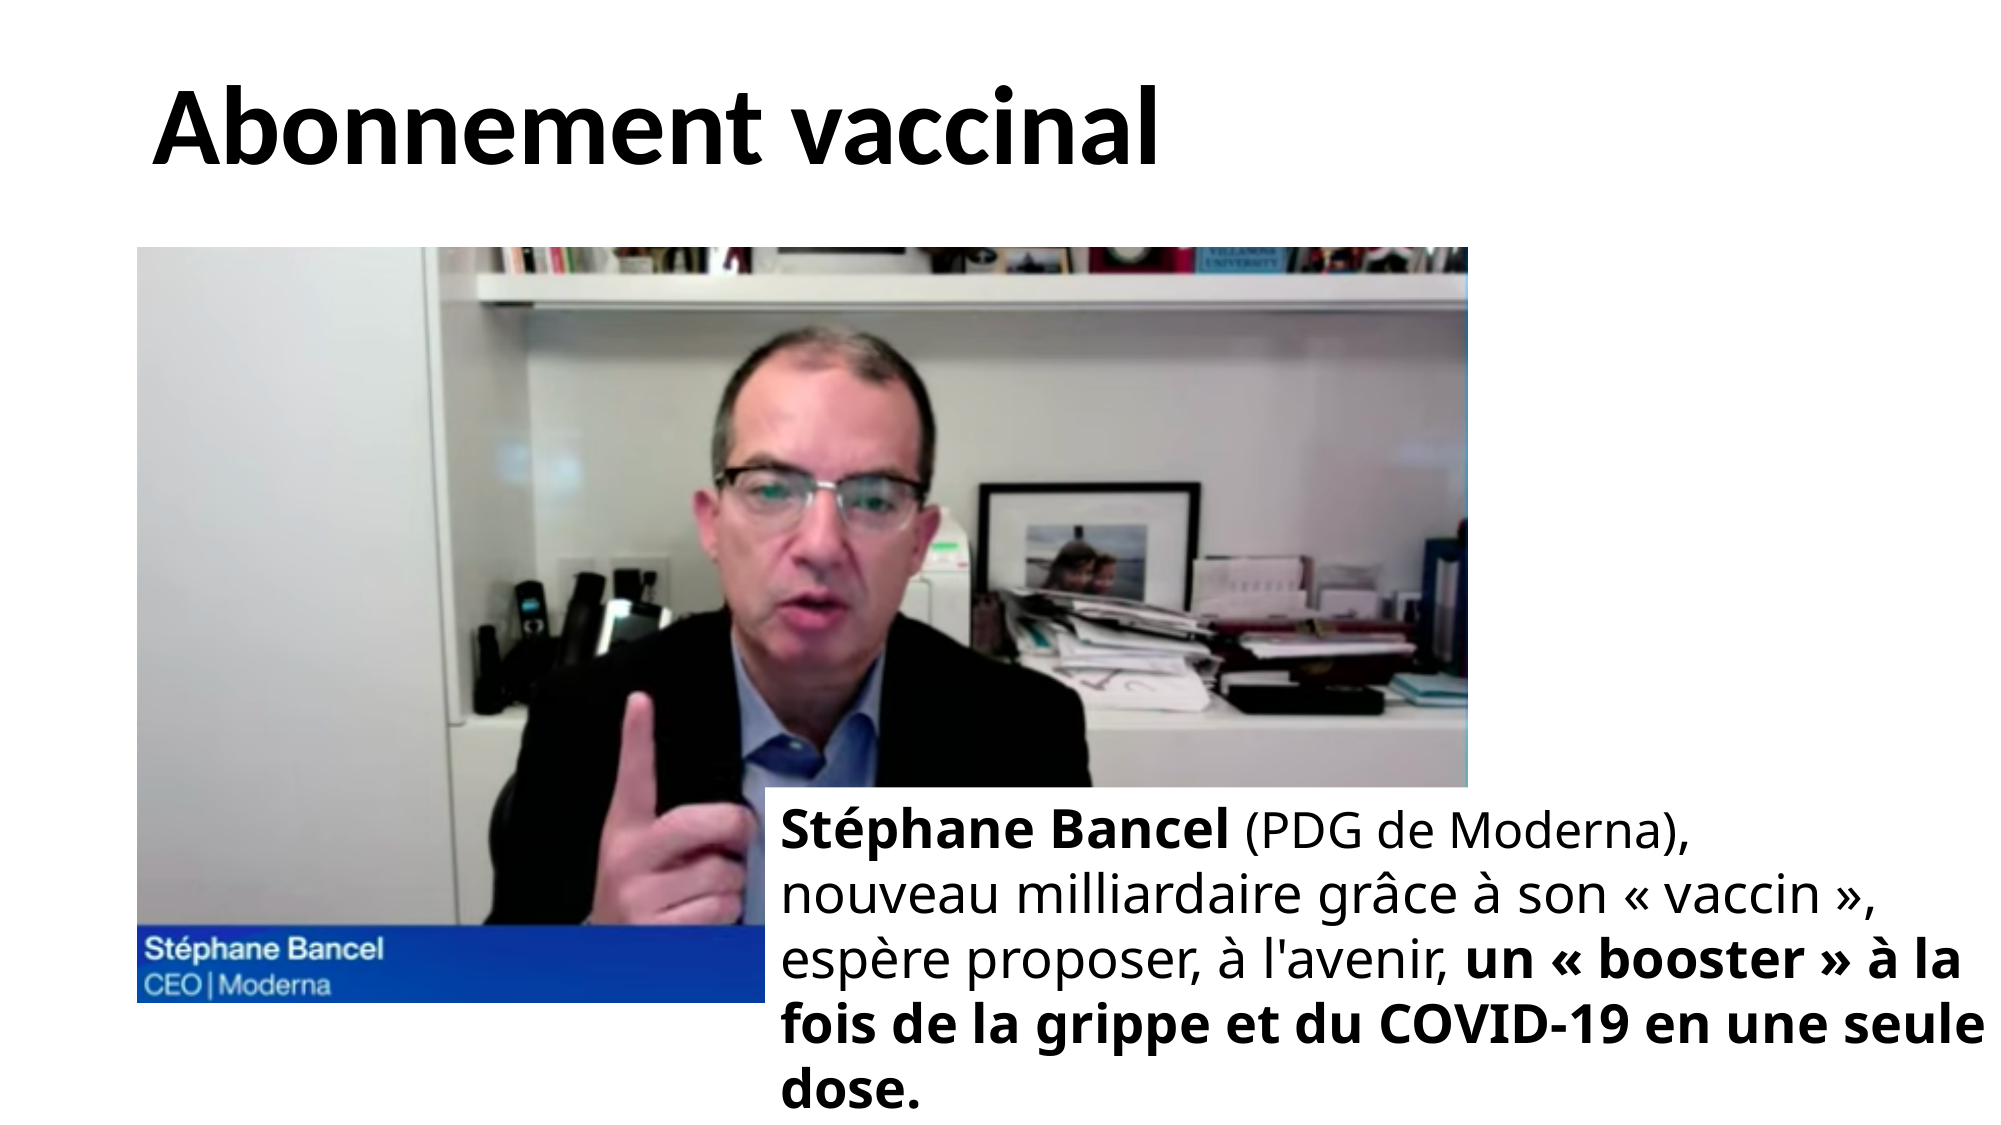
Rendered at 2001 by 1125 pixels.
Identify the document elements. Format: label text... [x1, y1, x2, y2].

text_box Stéphane Bancel (PDG de Moderna), nouveau milliardaire grâce à son « vaccin », espère proposer, à l'avenir, un « booster » à la fois de la grippe et du COVID-19 en une seule dose. [765, 787, 2000, 1125]
picture [137, 247, 1468, 1003]
title Abonnement vaccinal [137, 59, 1863, 278]
